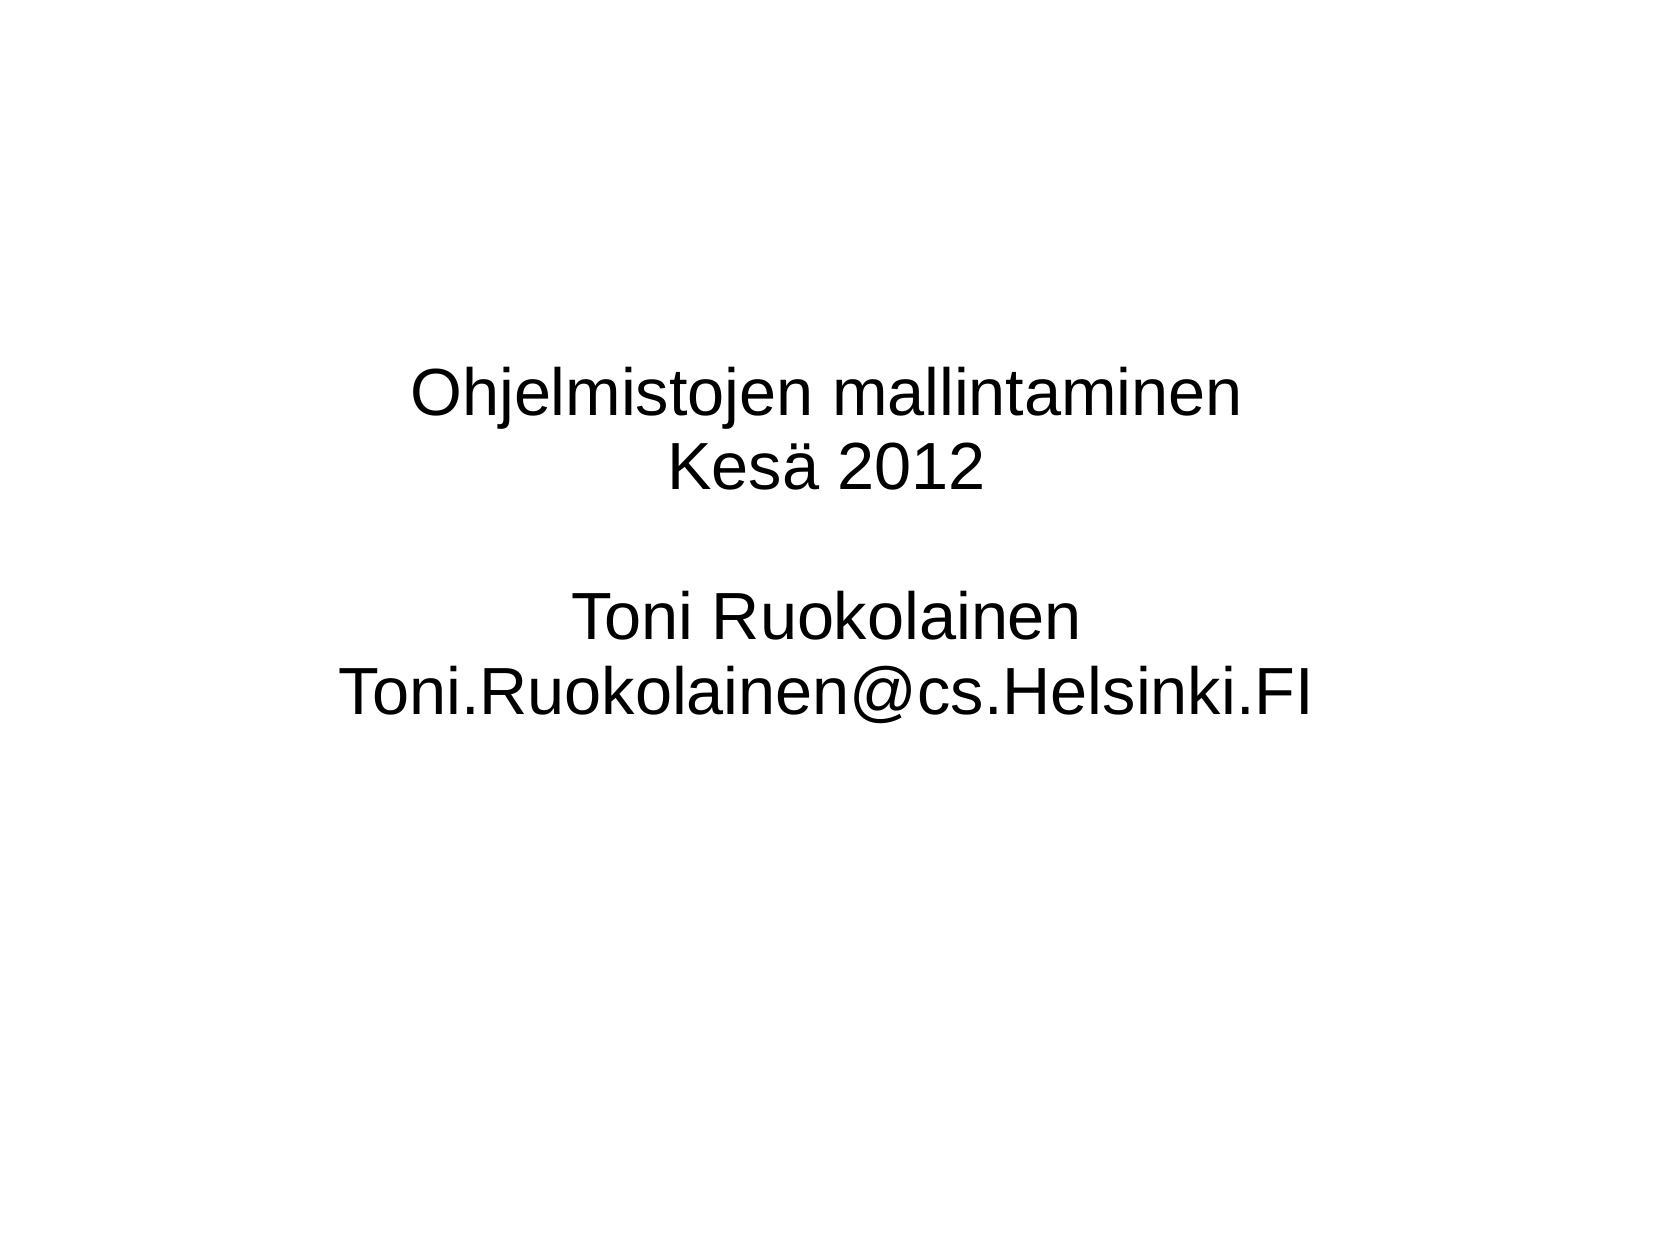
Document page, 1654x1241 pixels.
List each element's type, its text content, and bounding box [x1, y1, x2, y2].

subtitle Ohjelmistojen mallintaminen Kesä 2012 Toni Ruokolainen Toni.Ruokolainen@cs.Helsinki.FI [82, 56, 1571, 1102]
